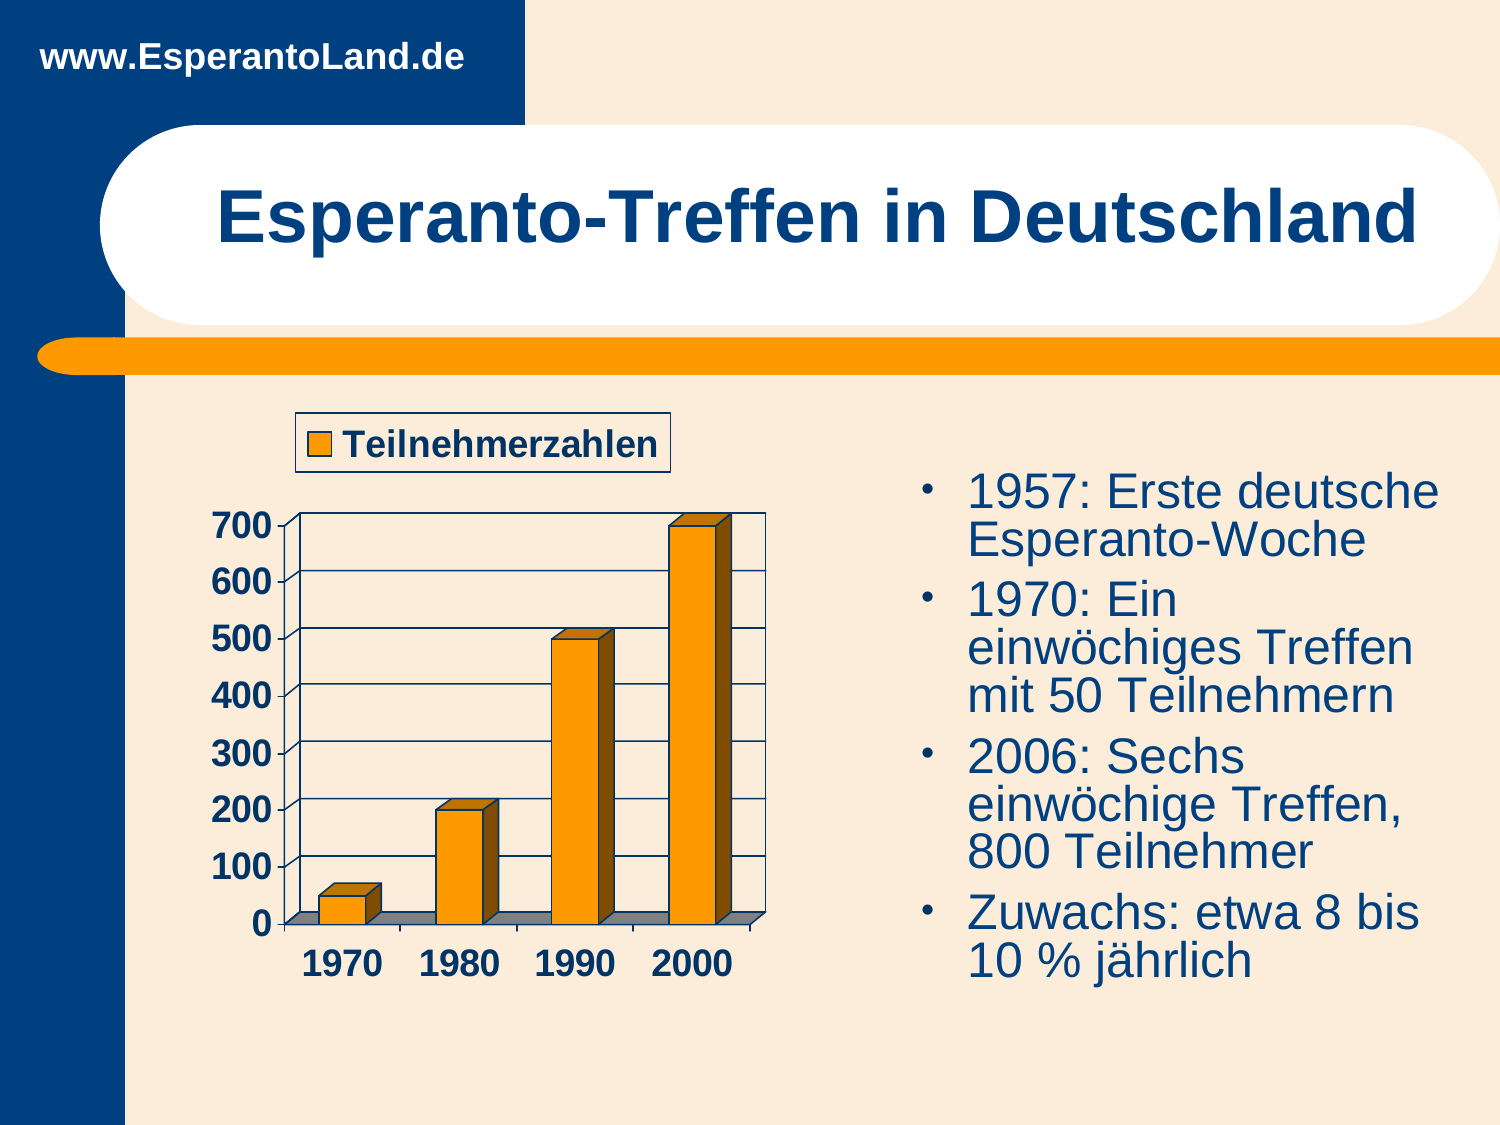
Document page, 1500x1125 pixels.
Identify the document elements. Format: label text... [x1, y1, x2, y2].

list 1957: Erste deutsche Esperanto-Woche 1970: Ein einwöchiges Treffen mit 50 Teilnehmern 2006: Sechs einwöchige Treffen, 800 Teilnehmer Zuwachs: etwa 8 bis 10 % jährlich [831, 399, 1475, 1026]
chart [162, 399, 807, 1026]
title Esperanto-Treffen in Deutschland [162, 124, 1475, 313]
